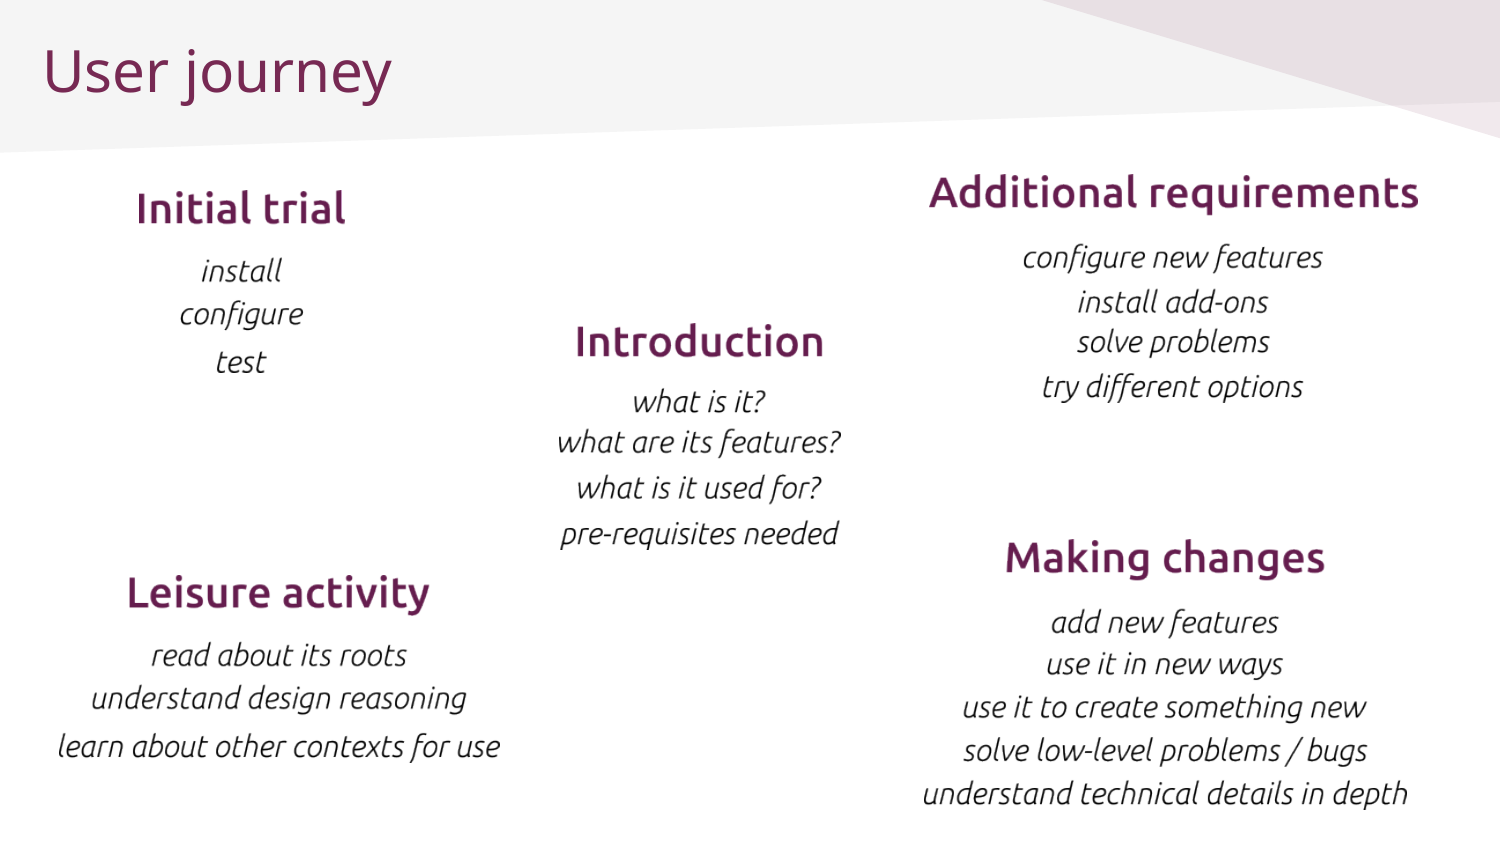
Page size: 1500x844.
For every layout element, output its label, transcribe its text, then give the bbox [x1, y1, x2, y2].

picture [559, 323, 841, 550]
picture [139, 190, 345, 373]
picture [924, 539, 1407, 810]
picture [59, 575, 500, 763]
picture [929, 174, 1418, 403]
title User journey [42, 0, 1336, 151]
